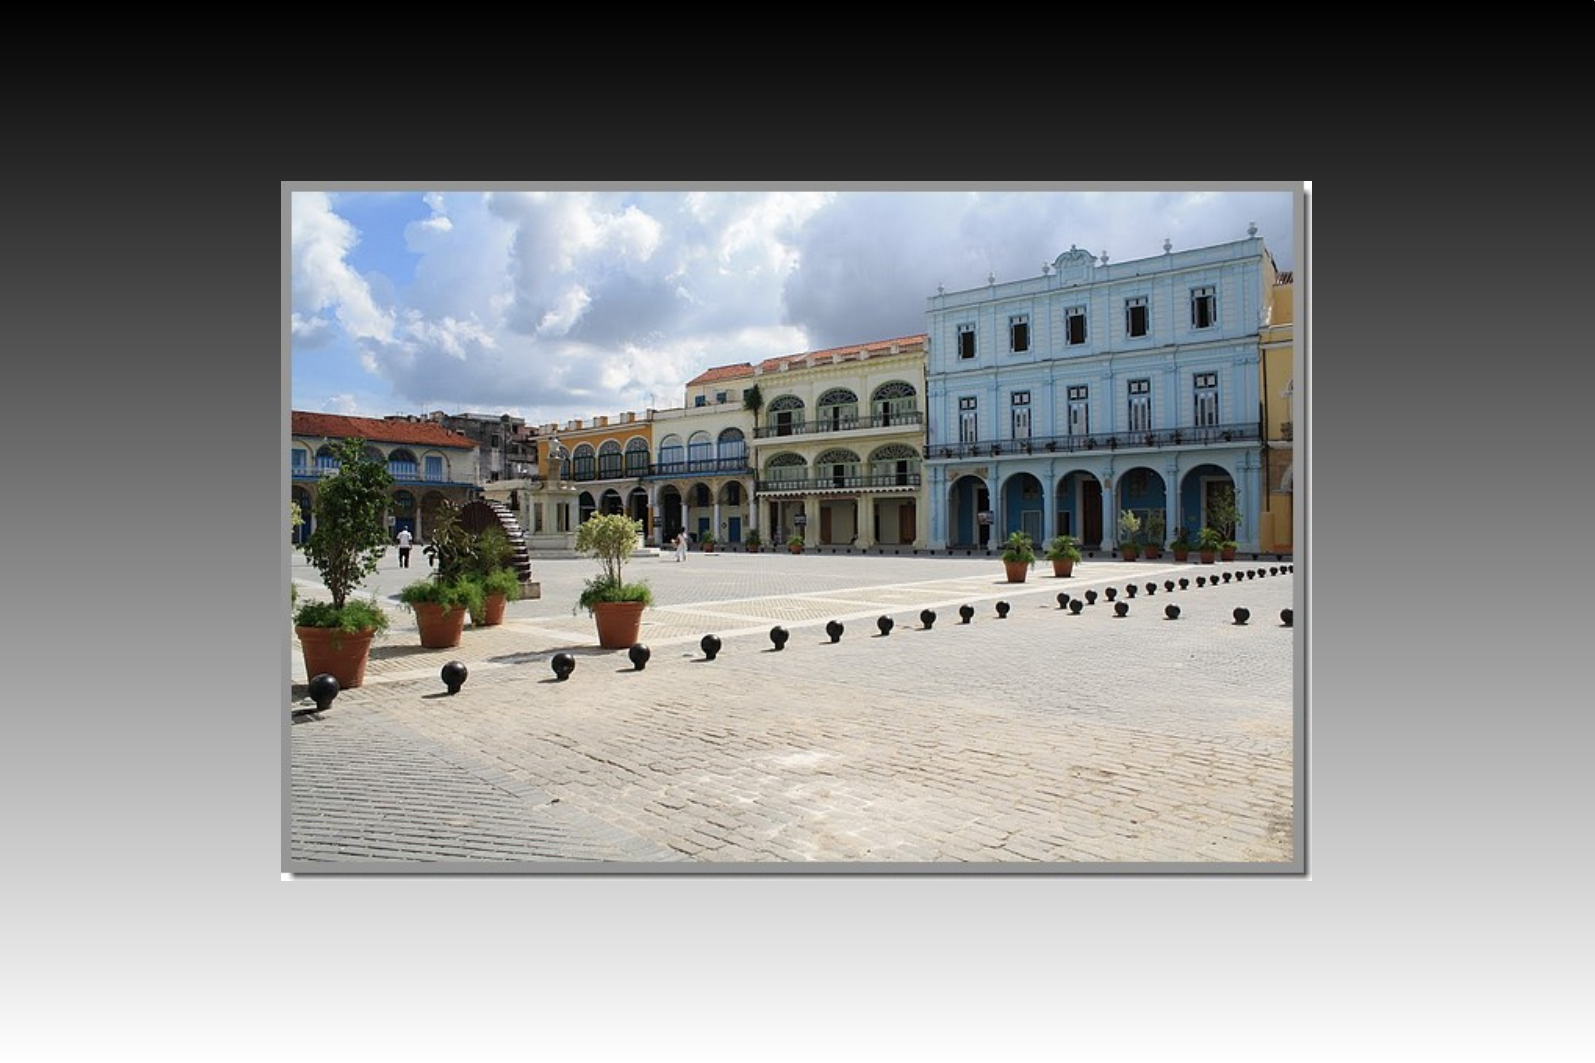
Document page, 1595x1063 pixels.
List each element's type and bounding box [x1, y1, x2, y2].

picture [281, 181, 1312, 881]
